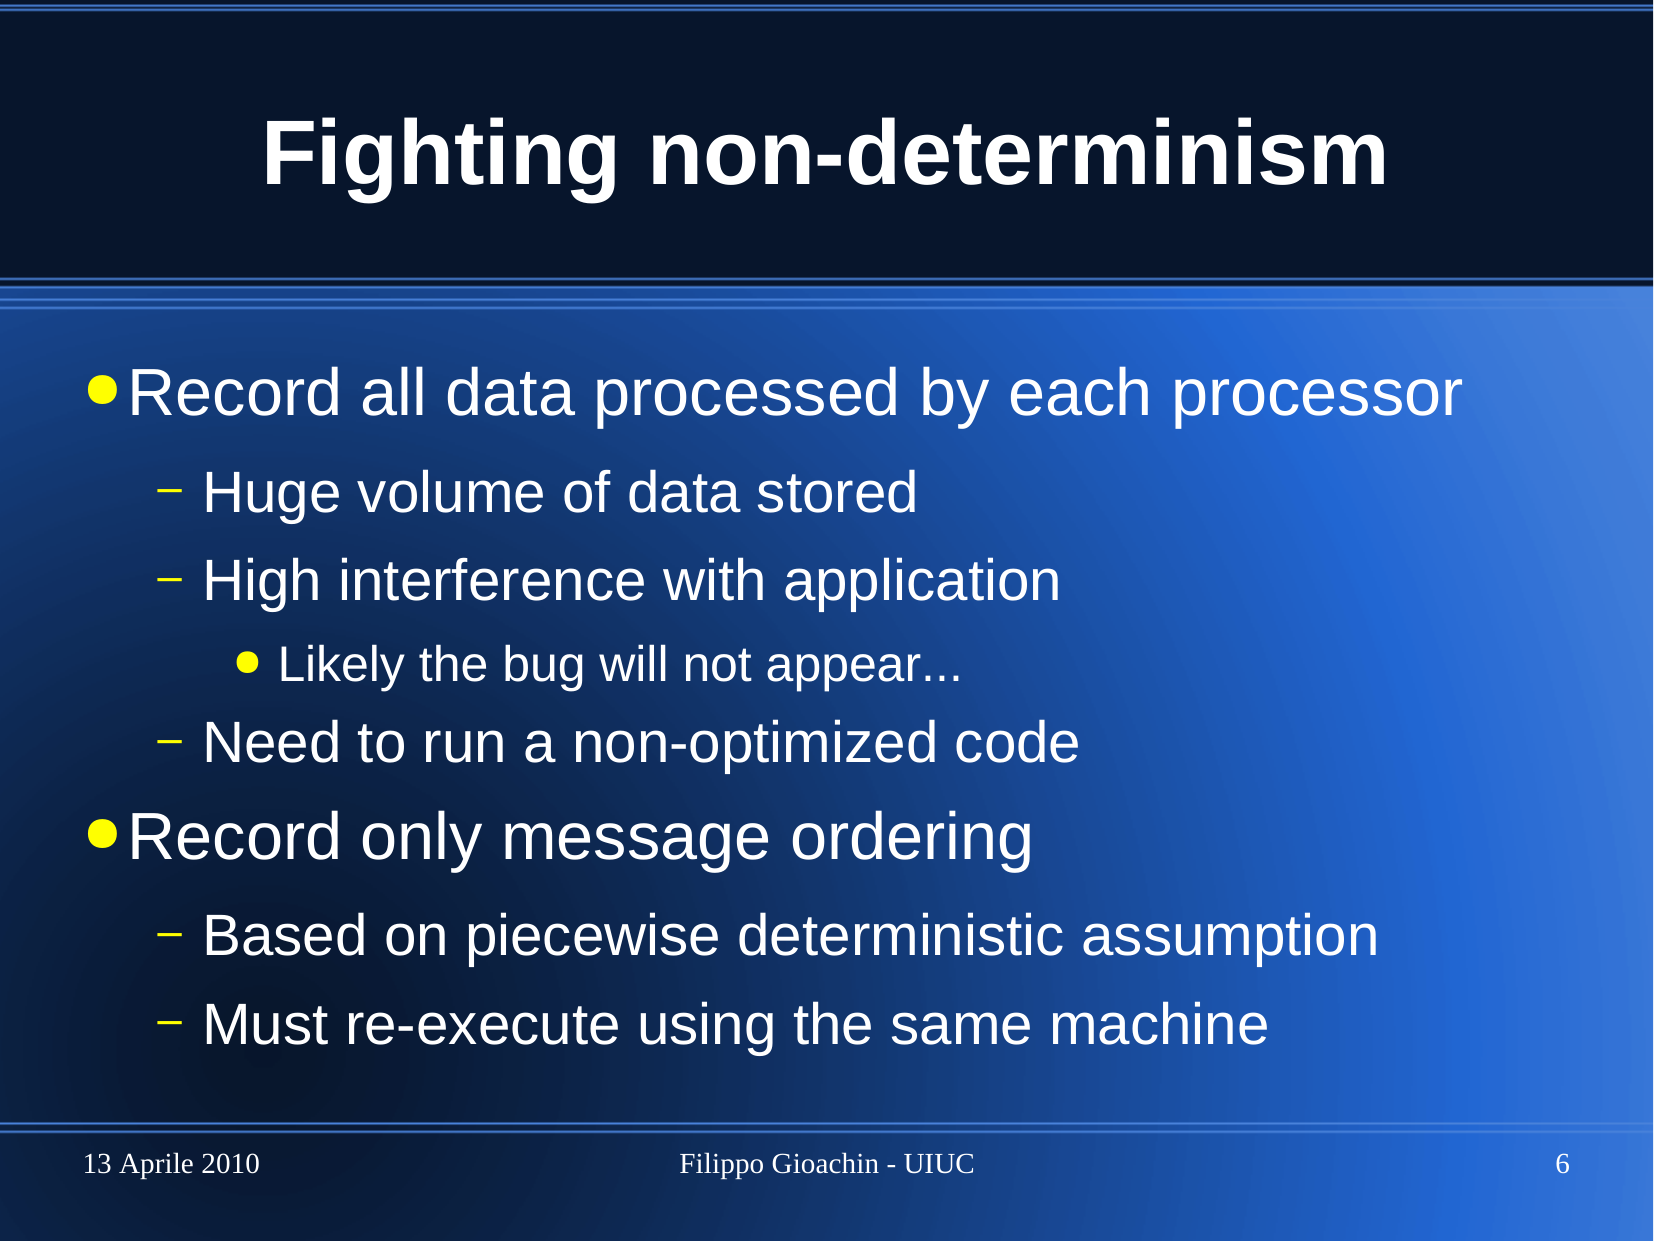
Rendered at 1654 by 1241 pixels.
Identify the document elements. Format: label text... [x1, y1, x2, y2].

list Record all data processed by each processor Huge volume of data stored High interference with application Likely the bug will not appear... Need to run a non-optimized code Record only message ordering Based on piecewise deterministic assumption Must re-execute using the same machine [82, 355, 1571, 1160]
picture [0, 0, 1654, 1241]
title Fighting non-determinism [82, 49, 1571, 257]
